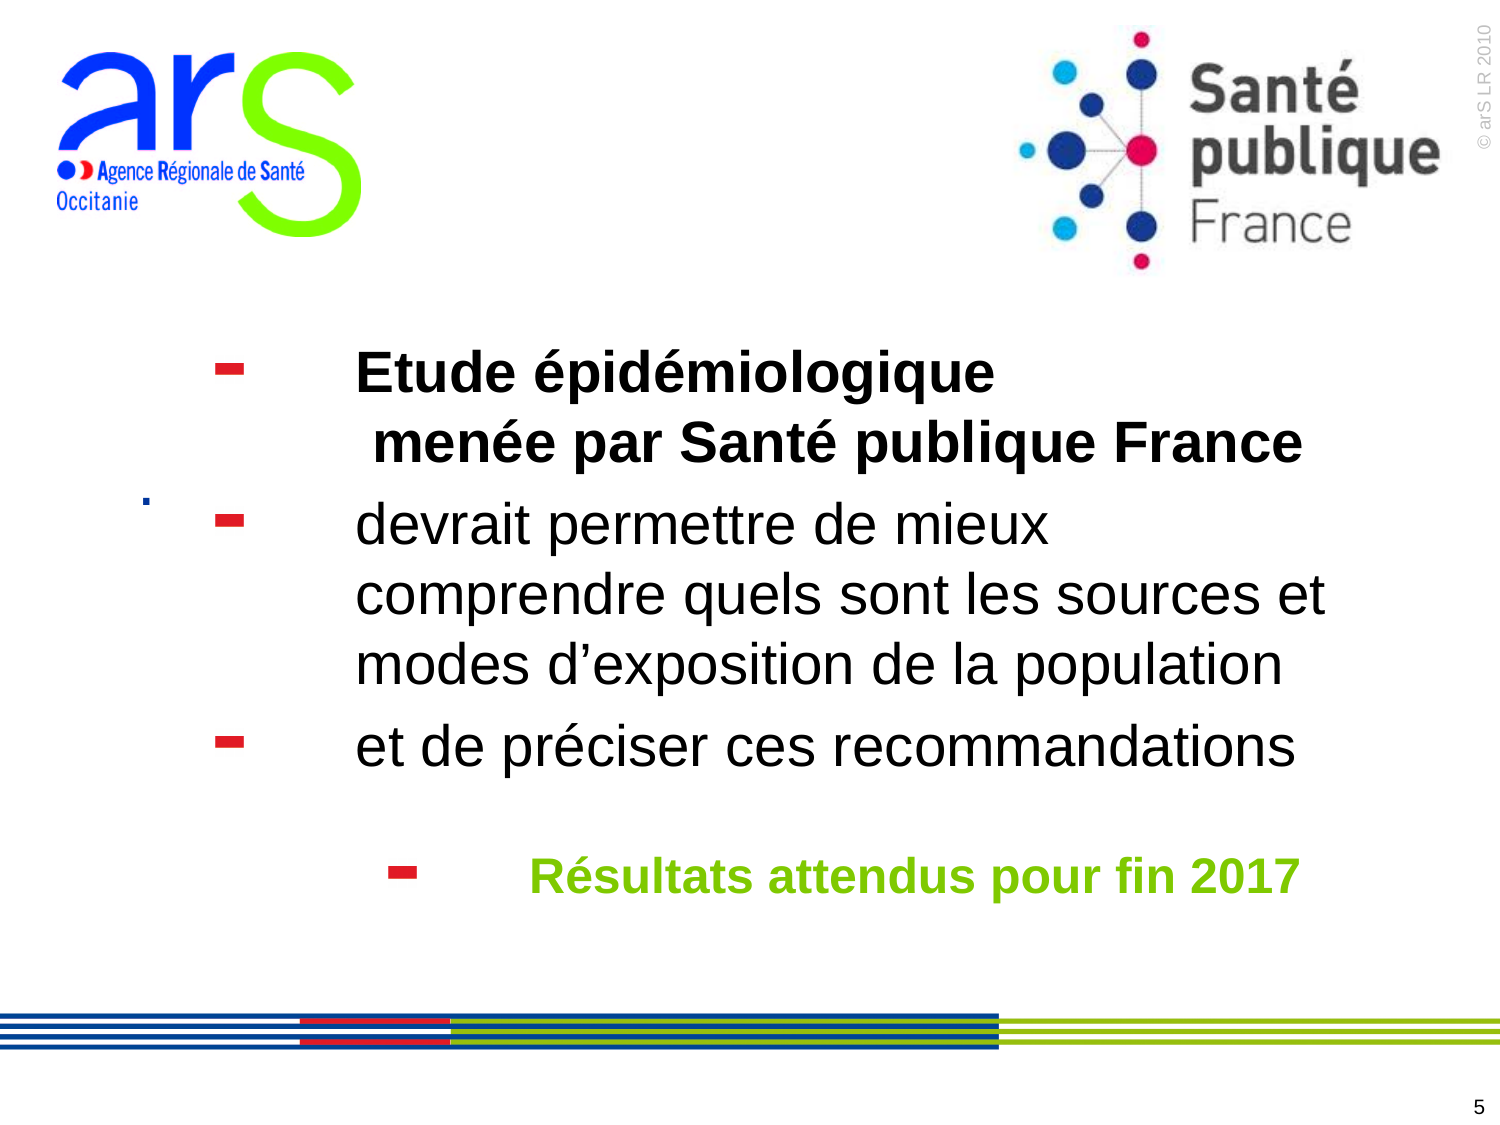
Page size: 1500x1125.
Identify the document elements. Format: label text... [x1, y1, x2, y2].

text_box Résultats attendus pour fin 2017 [373, 835, 1362, 973]
slide_number <numéro> [1149, 1085, 1500, 1125]
picture [989, 25, 1468, 284]
text_box . [123, 431, 1446, 1022]
picture [0, 999, 1500, 1063]
picture [57, 52, 361, 237]
picture [388, 858, 417, 888]
list Etude épidémiologique menée par Santé publique France devrait permettre de mieux comprendre quels sont les sources et modes d’exposition de la population et de préciser ces recommandations [200, 326, 1388, 431]
